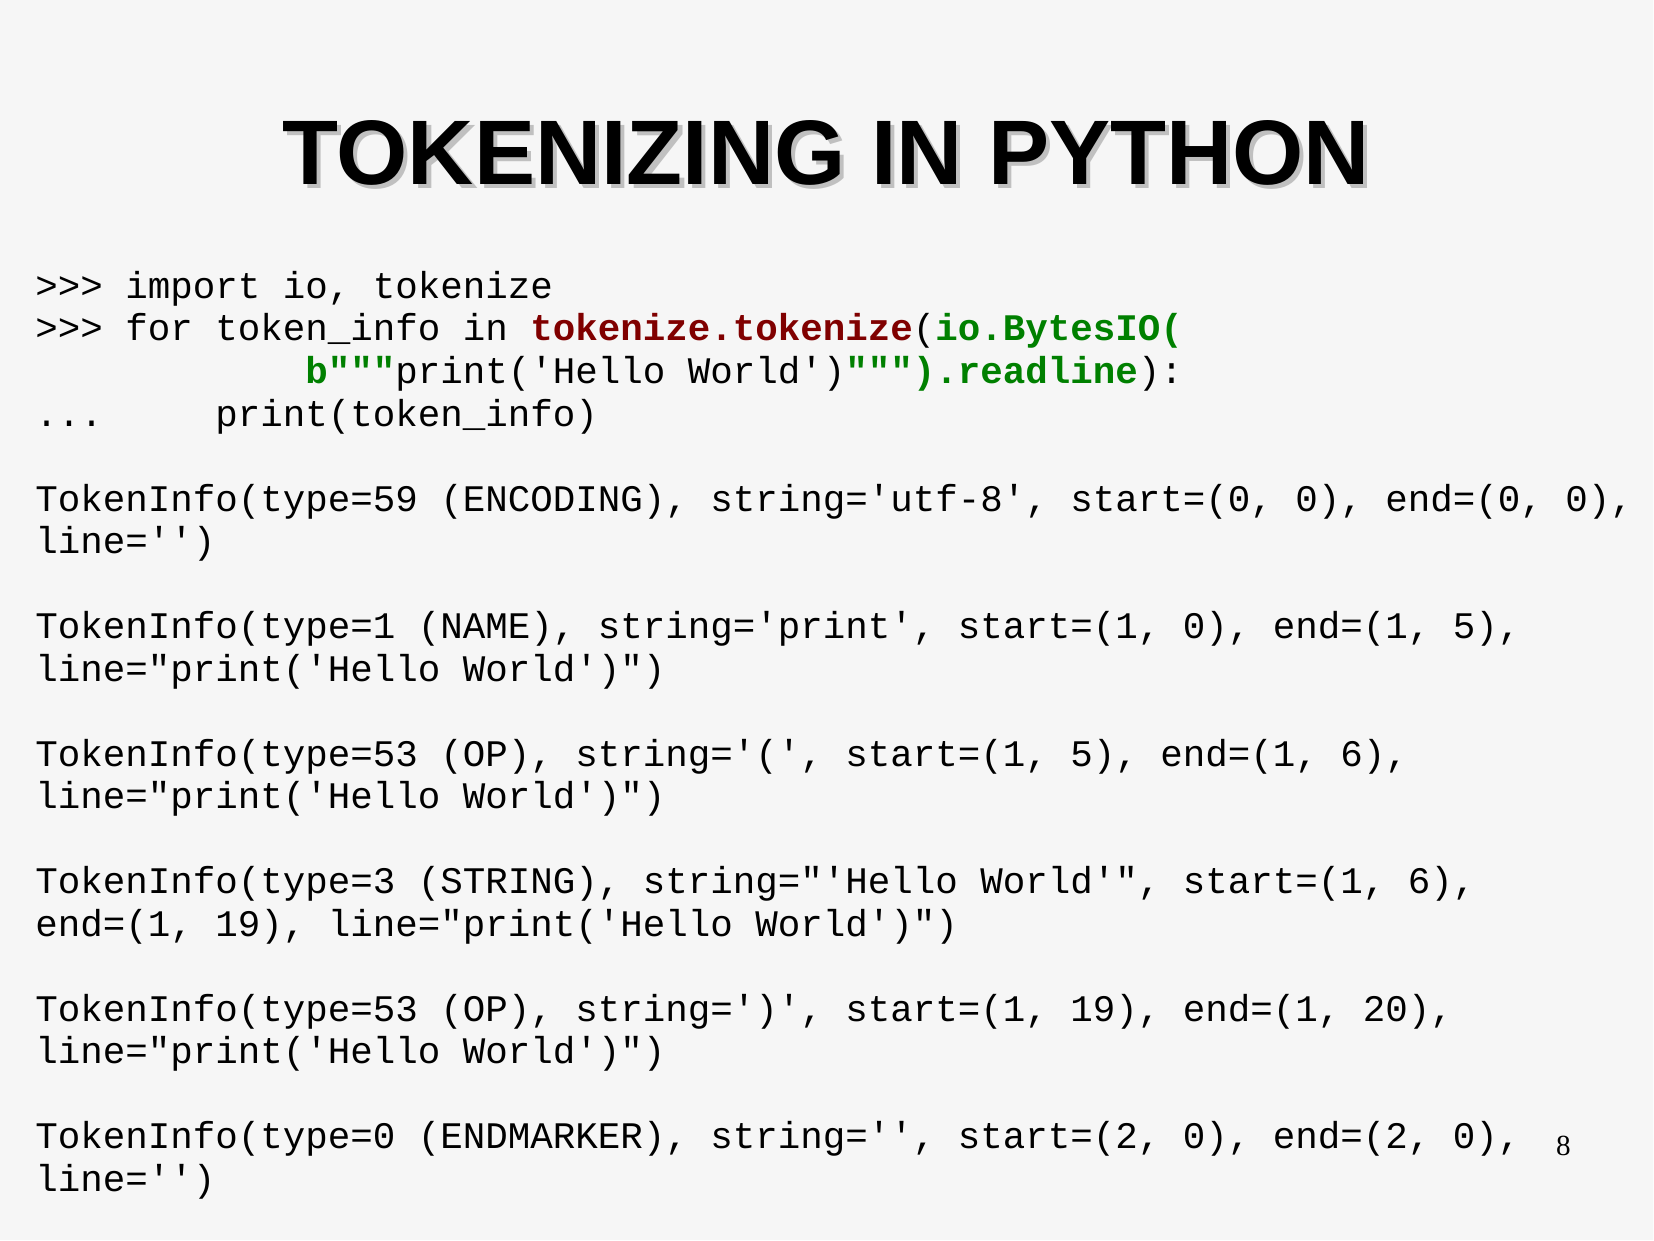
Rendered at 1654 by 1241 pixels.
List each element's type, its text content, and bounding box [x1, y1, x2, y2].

subtitle >>> import io, tokenize >>> for token_info in tokenize.tokenize(io.BytesIO( b"""print('Hello World')""").readline): ... print(token_info) TokenInfo(type=59 (ENCODING), string='utf-8', start=(0, 0), end=(0, 0), line='') TokenInfo(type=1 (NAME), string='print', start=(1, 0), end=(1, 5), line="print('Hello World')") TokenInfo(type=53 (OP), string='(', start=(1, 5), end=(1, 6), line="print('Hello World')") TokenInfo(type=3 (STRING), string="'Hello World'", start=(1, 6), end=(1, 19), line="print('Hello World')") TokenInfo(type=53 (OP), string=')', start=(1, 19), end=(1, 20), line="print('Hello World')") TokenInfo(type=0 (ENDMARKER), string='', start=(2, 0), end=(2, 0), line='') [35, 269, 1654, 1241]
title TOKENIZING IN PYTHON [82, 49, 1571, 257]
